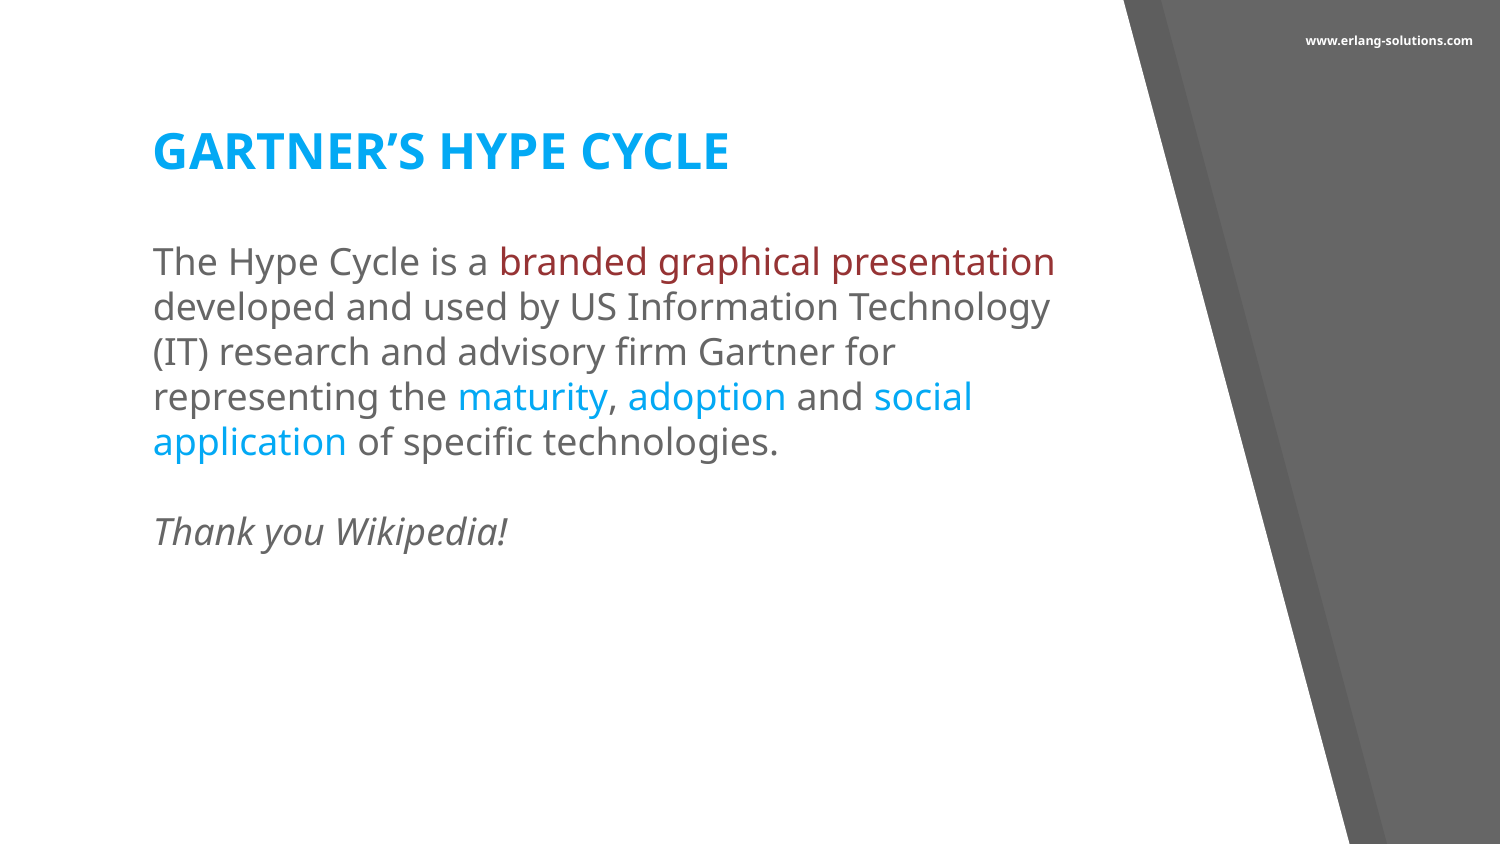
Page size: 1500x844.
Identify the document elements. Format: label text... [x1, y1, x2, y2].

title GARTNER’S HYPE CYCLE [137, 115, 1012, 195]
list The Hype Cycle is a branded graphical presentation developed and used by US Information Technology (IT) research and advisory firm Gartner for representing the maturity, adoption and social application of specific technologies. Thank you Wikipedia! [137, 223, 1098, 594]
